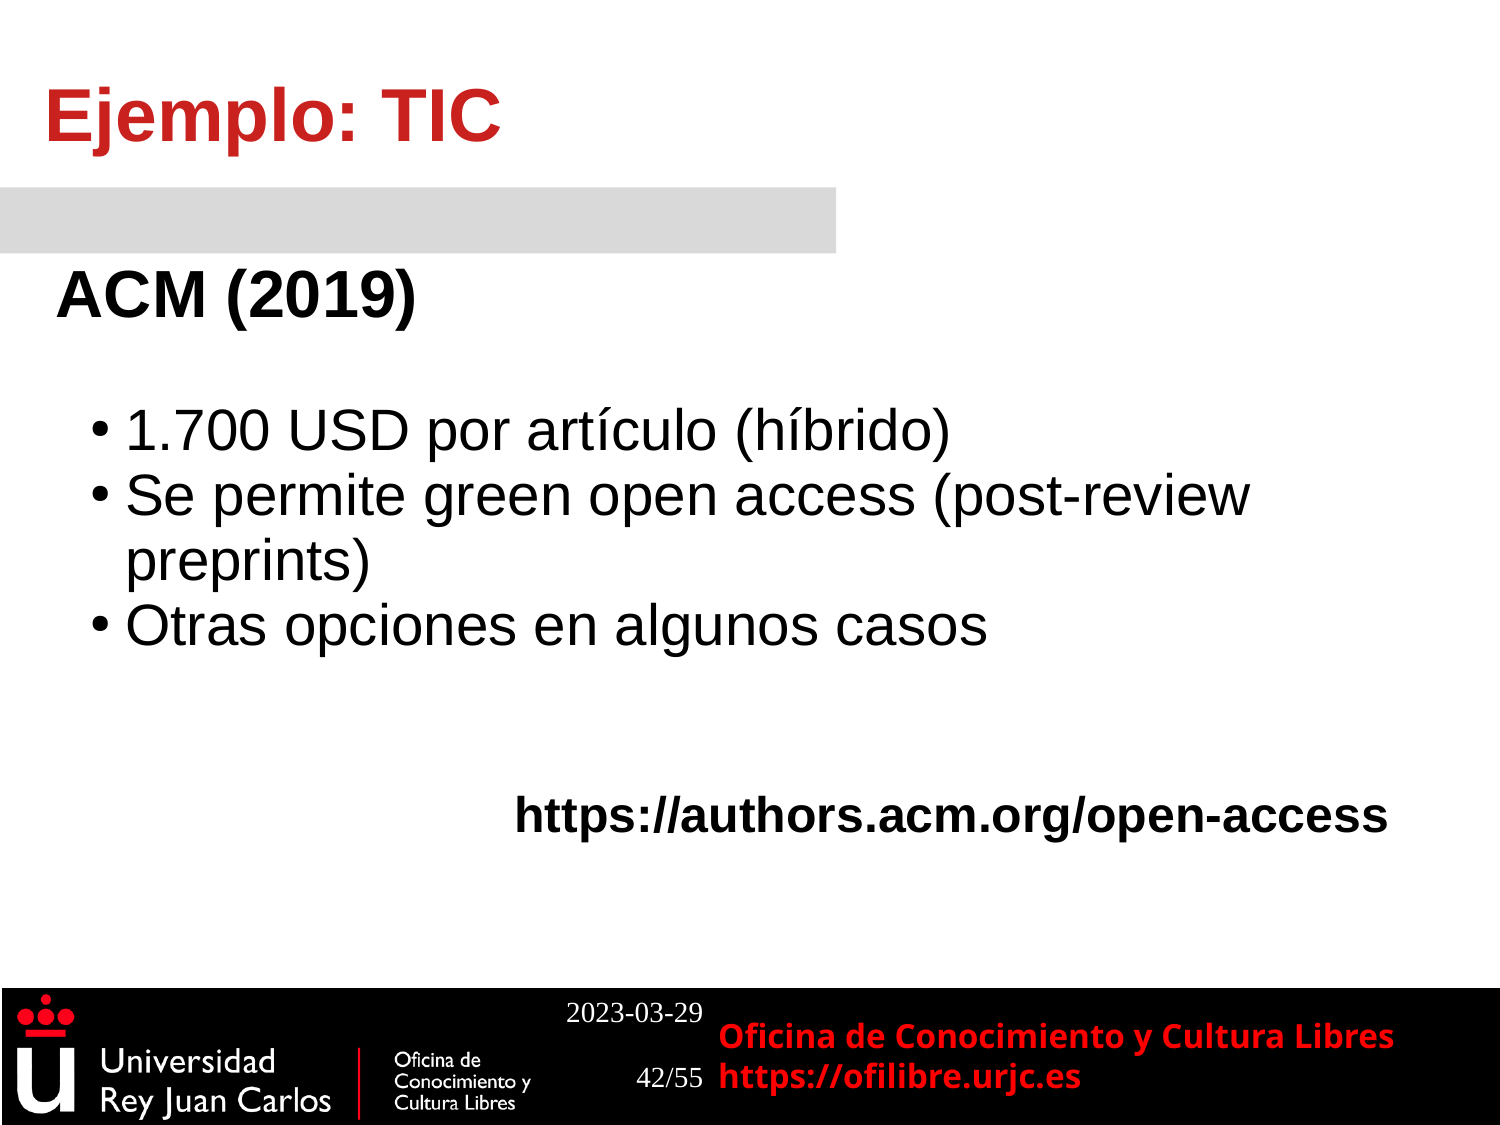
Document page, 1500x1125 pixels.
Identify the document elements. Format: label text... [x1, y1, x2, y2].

text_box 1.700 USD por artículo (híbrido) Se permite green open access (post-review preprints) Otras opciones en algunos casos [75, 390, 1351, 666]
title [75, 7, 1425, 196]
text_box Ejemplo: TIC [30, 66, 1036, 249]
picture [17, 994, 531, 1120]
text_box https://authors.acm.org/open-access [412, 780, 1405, 851]
text_box ACM (2019) [40, 249, 811, 340]
